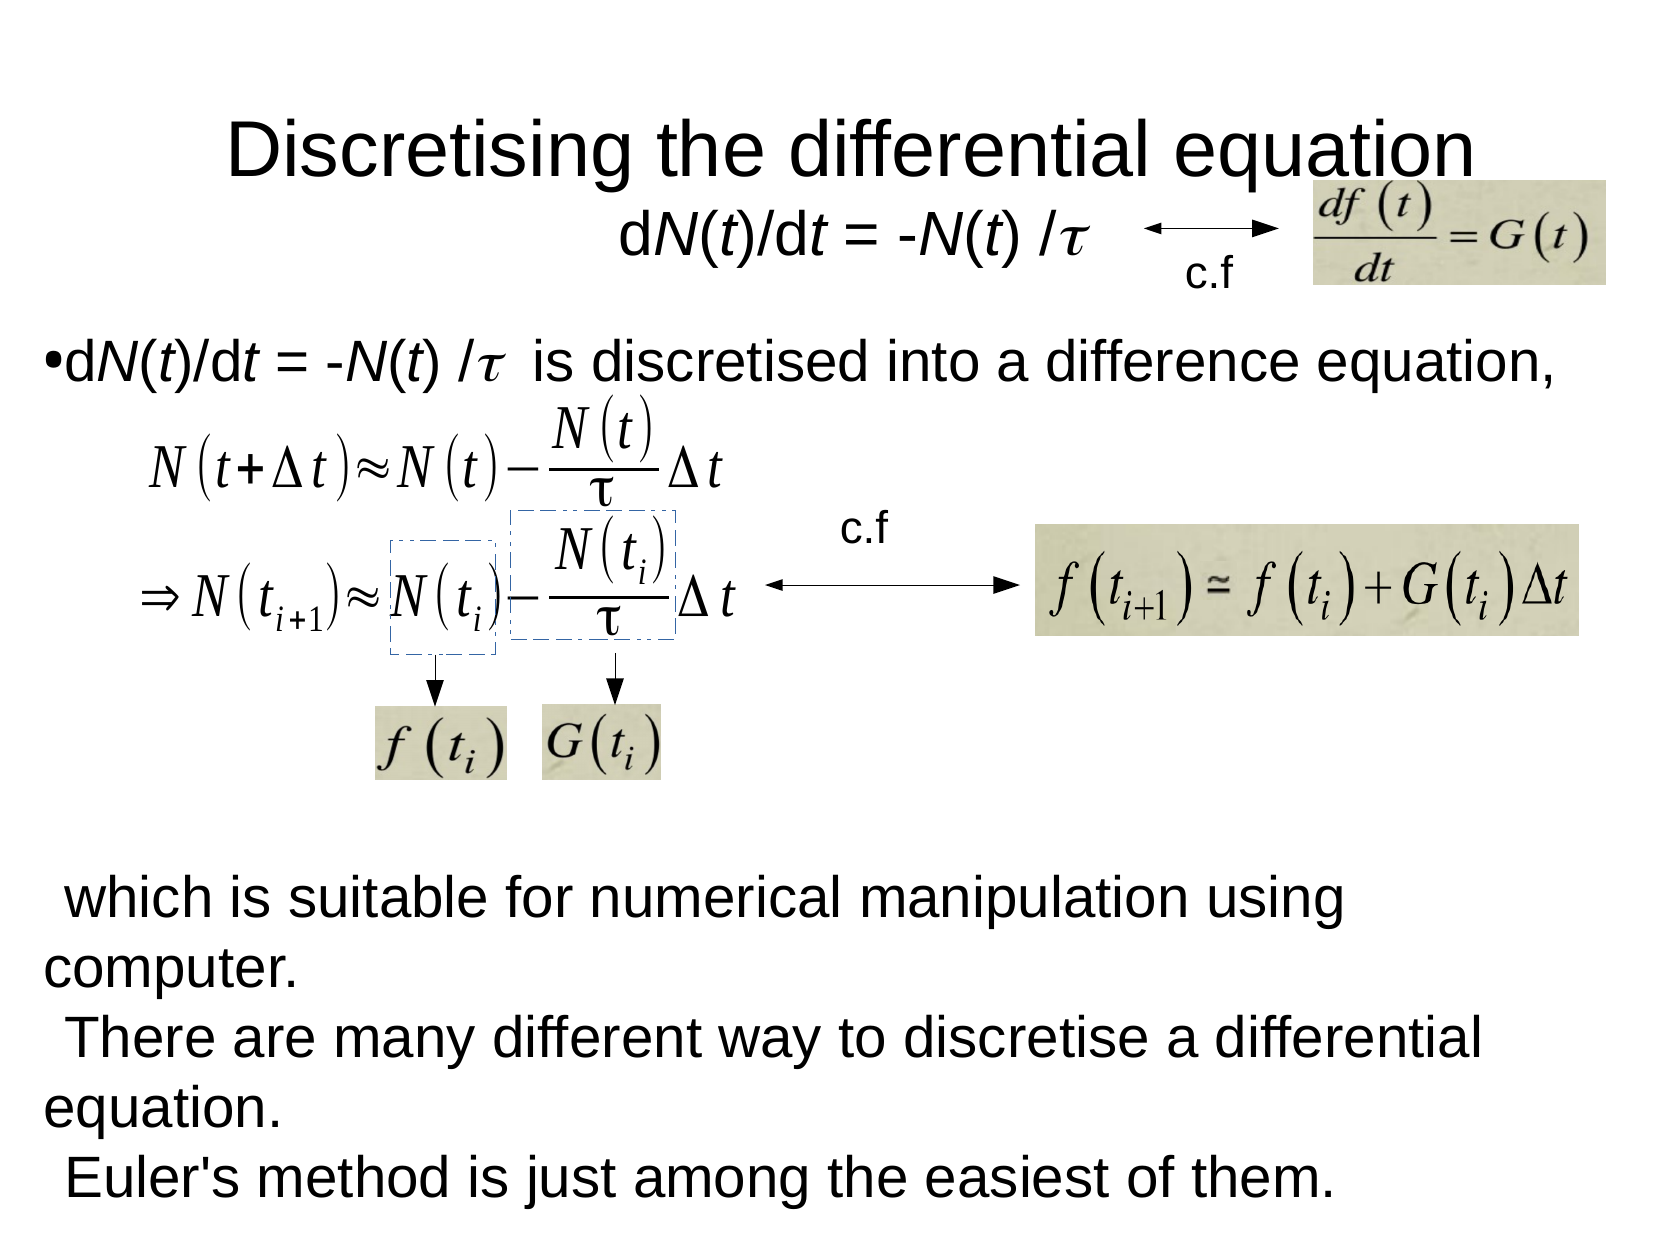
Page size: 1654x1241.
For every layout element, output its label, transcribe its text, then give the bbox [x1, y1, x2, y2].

text_box c.f [1170, 240, 1276, 307]
chart [123, 390, 751, 640]
picture [1313, 180, 1606, 286]
text_box c.f [825, 495, 931, 562]
text_box dN(t)/dt = -N(t) / is discretised into a difference equation, which is suitable for numerical manipulation using computer. There are many different way to discretise a differential equation. Euler's method is just among the easiest of them. [28, 315, 1606, 1217]
text_box [390, 540, 496, 655]
picture [542, 704, 661, 781]
title Discretising the differential equation dN(t)/dt = -N(t) / [210, 90, 1561, 180]
text_box [510, 510, 676, 640]
picture [1035, 524, 1579, 636]
picture [375, 706, 507, 781]
